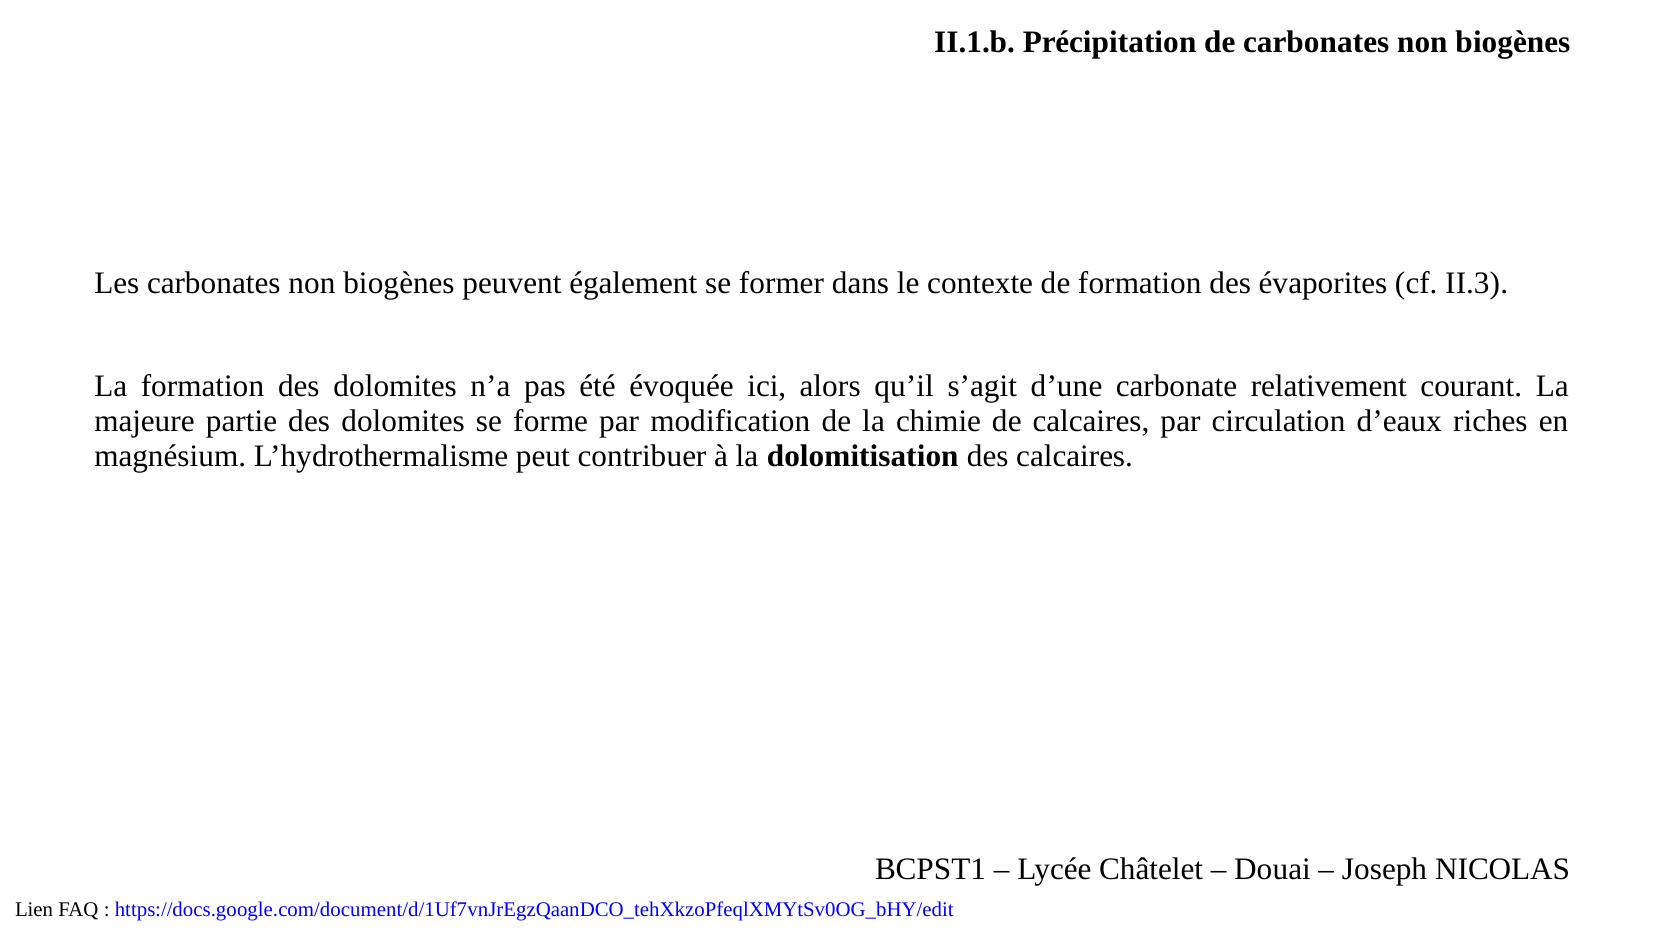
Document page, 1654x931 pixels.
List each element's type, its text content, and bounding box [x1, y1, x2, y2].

text_box II.1.b. Précipitation de carbonates non biogènes [637, 5, 1572, 78]
text_box Les carbonates non biogènes peuvent également se former dans le contexte de formation des évaporites (cf. II.3). La formation des dolomites n’a pas été évoquée ici, alors qu’il s’agit d’une carbonate relativement courant. La majeure partie des dolomites se forme par modification de la chimie de calcaires, par circulation d’eaux riches en magnésium. L’hydrothermalisme peut contribuer à la dolomitisation des calcaires. [94, 265, 1571, 686]
text_box BCPST1 – Lycée Châtelet – Douai – Joseph NICOLAS [637, 832, 1571, 905]
text_box Lien FAQ : https://docs.google.com/document/d/1Uf7vnJrEgzQaanDCO_tehXkzoPfeqlXMYtSv0OG_bHY/edit [0, 897, 993, 931]
